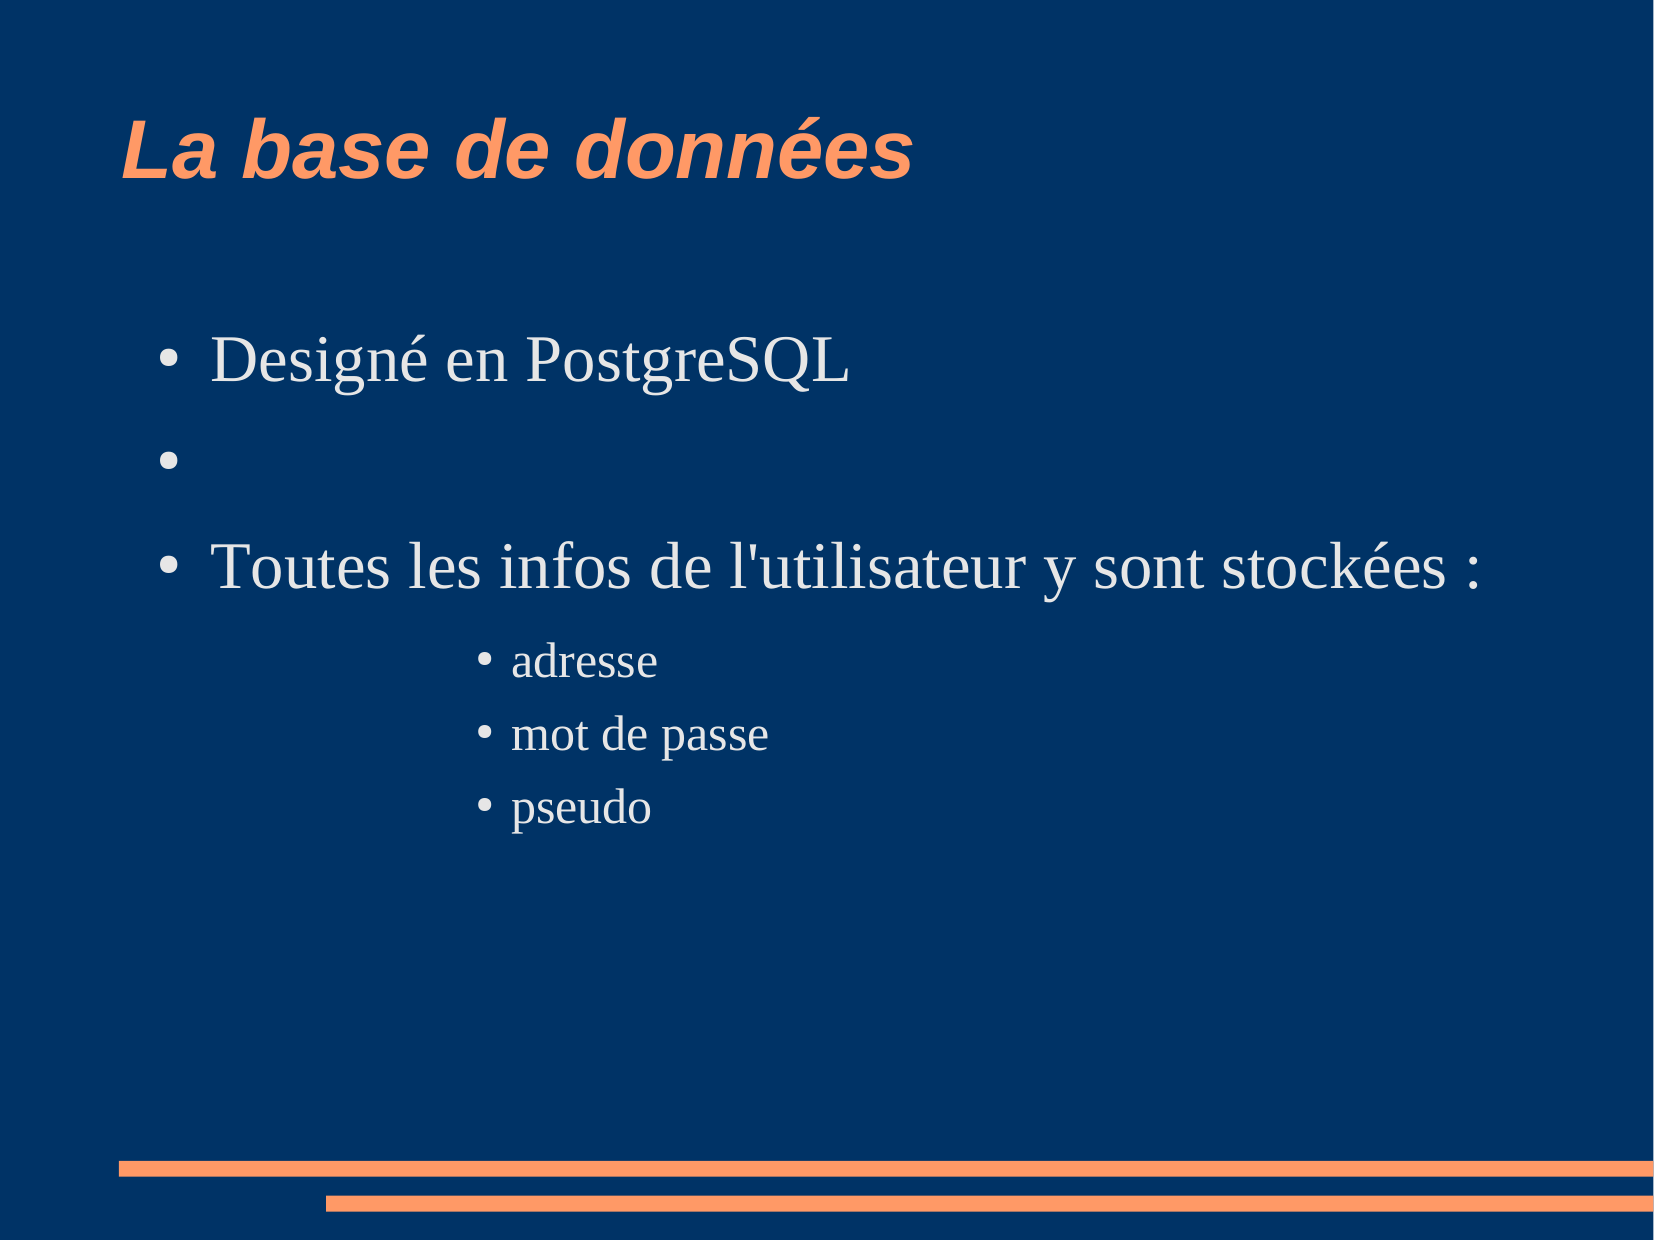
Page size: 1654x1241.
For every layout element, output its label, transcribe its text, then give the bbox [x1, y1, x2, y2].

list Designé en PostgreSQL Toutes les infos de l'utilisateur y sont stockées : adresse mot de passe pseudo [121, 322, 1561, 1132]
title La base de données [121, 46, 1534, 254]
